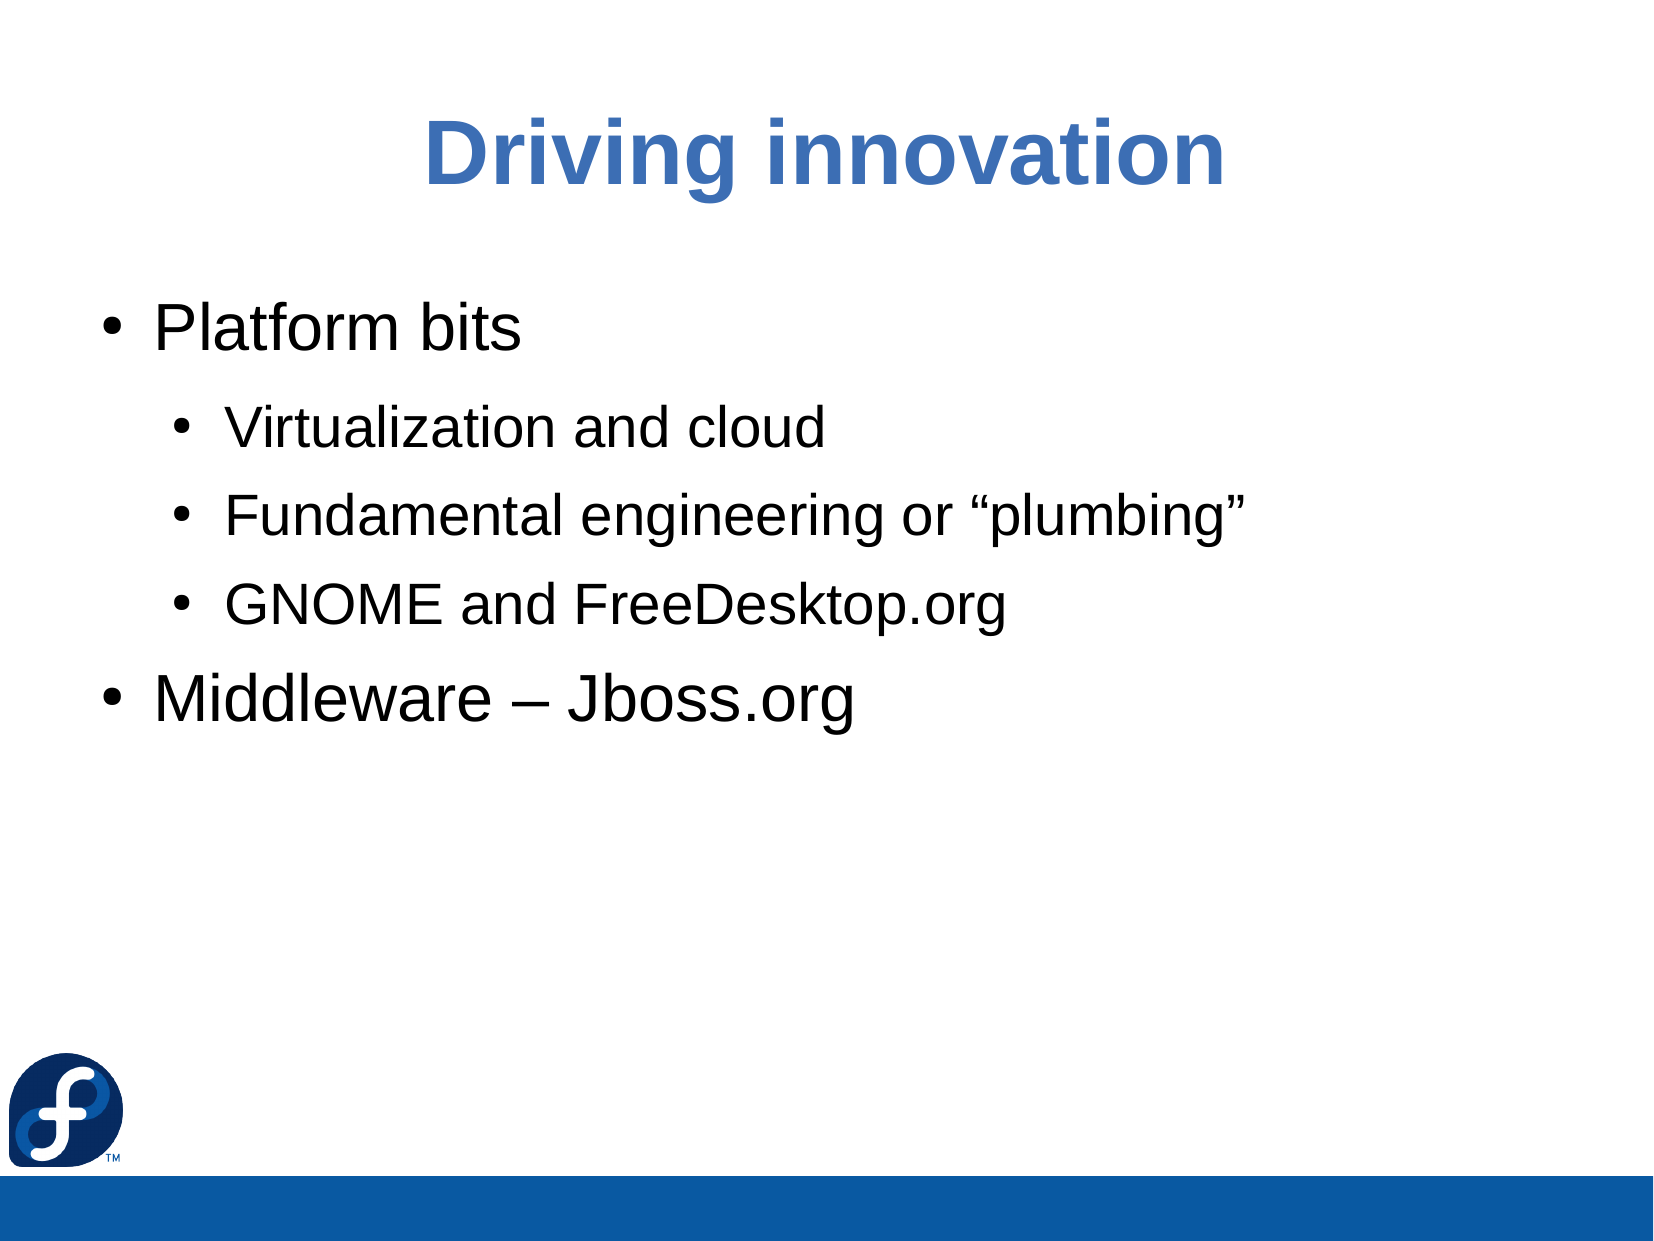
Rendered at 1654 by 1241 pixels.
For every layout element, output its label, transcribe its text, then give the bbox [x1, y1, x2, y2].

picture [9, 1053, 123, 1167]
title Driving innovation [82, 49, 1571, 257]
list Platform bits Virtualization and cloud Fundamental engineering or “plumbing” GNOME and FreeDesktop.org Middleware – Jboss.org [82, 290, 1571, 1109]
picture [0, 1176, 1654, 1241]
